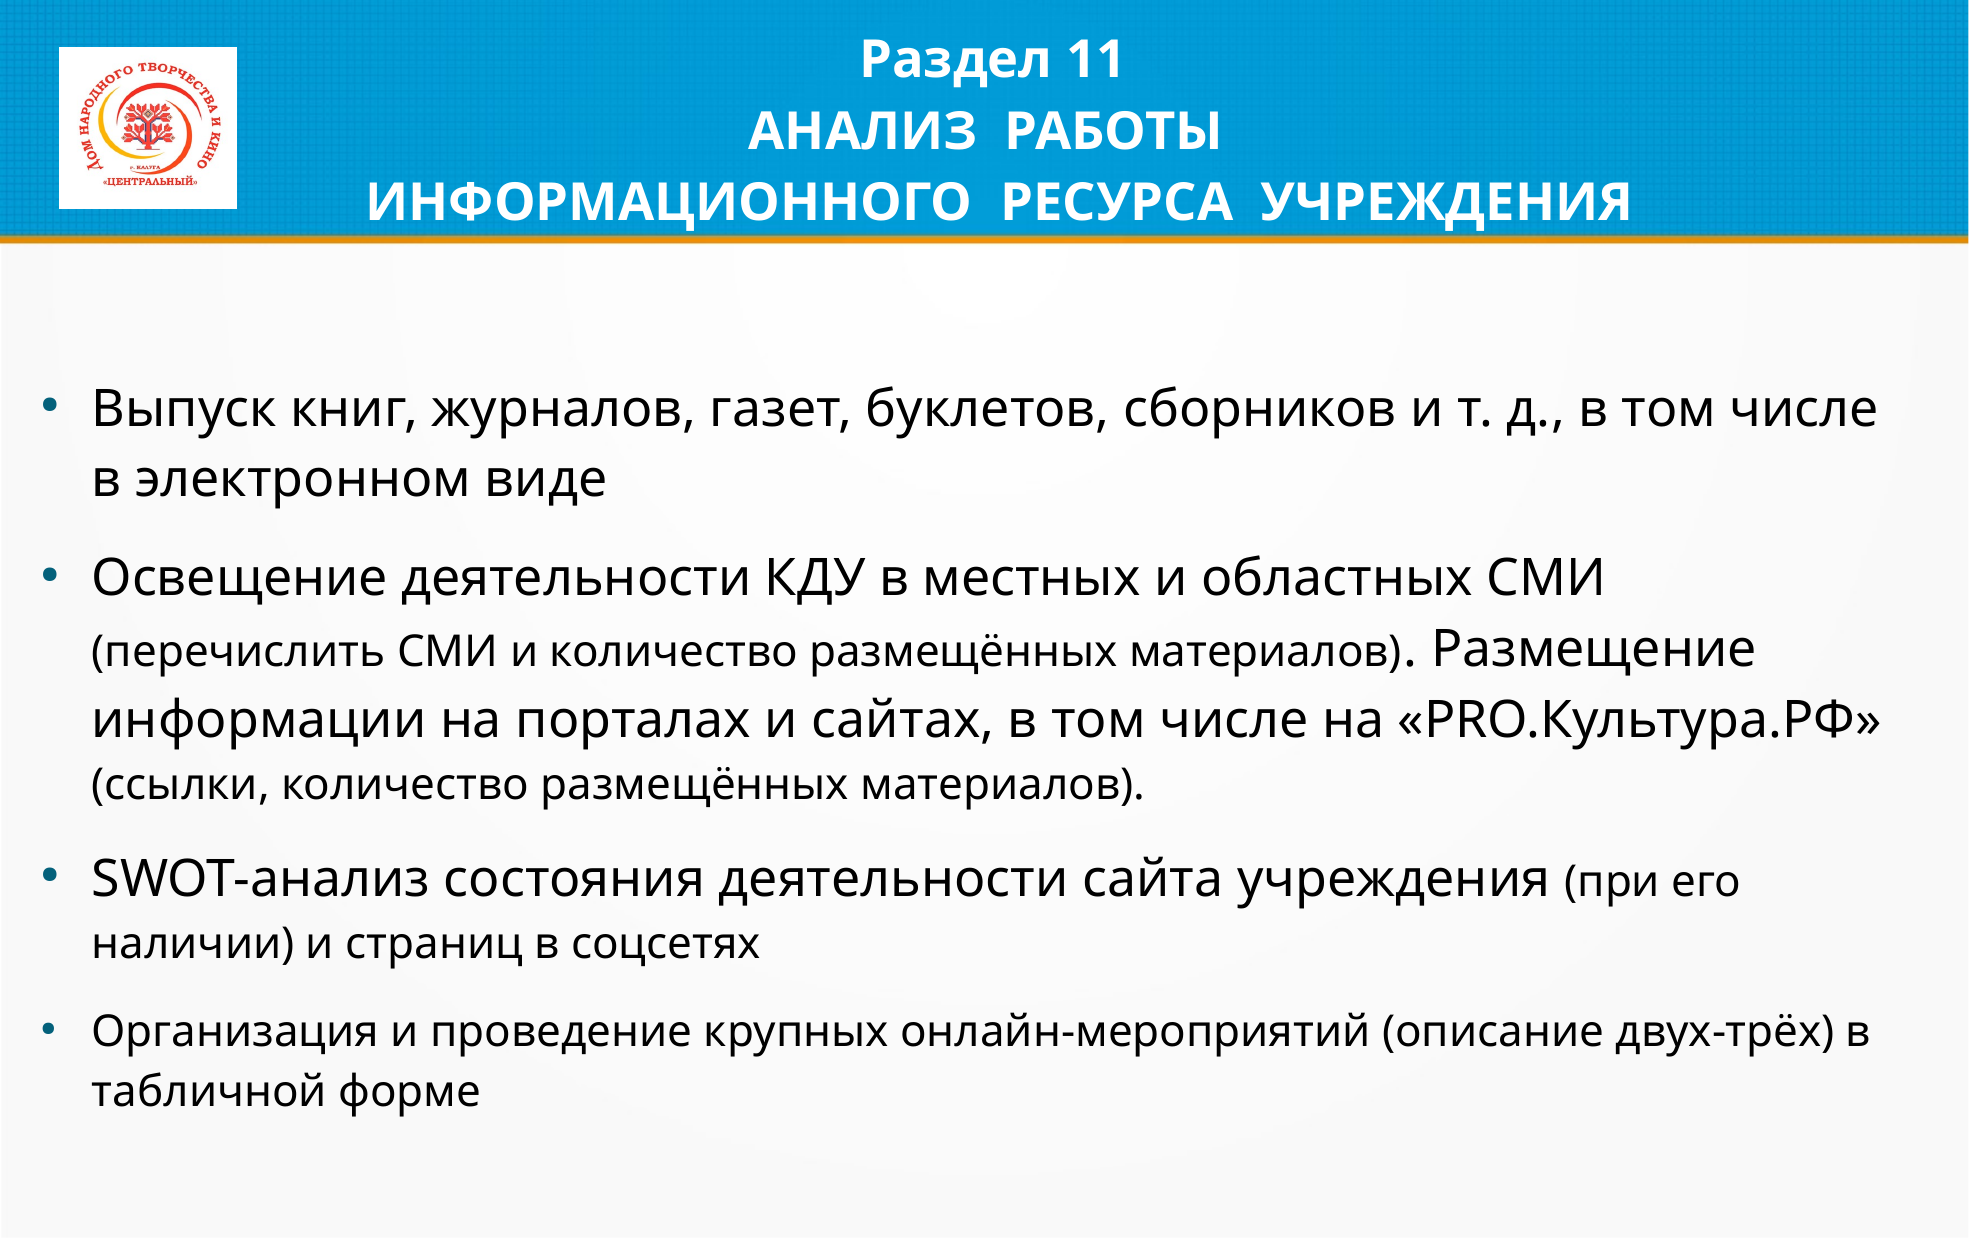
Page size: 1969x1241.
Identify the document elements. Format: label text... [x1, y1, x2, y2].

list Выпуск книг, журналов, газет, буклетов, сборников и т. д., в том числе в электронном виде Освещение деятельности КДУ в местных и областных СМИ (перечислить СМИ и количество размещённых материалов). Размещение информации на порталах и сайтах, в том числе на «PRO.Культура.РФ» (ссылки, количество размещённых материалов). SWOT-анализ состояния деятельности сайта учреждения (при его наличии) и страниц в соцсетях Организация и проведение крупных онлайн-мероприятий (описание двух-трёх) в табличной форме [23, 271, 1890, 1134]
picture [60, 48, 236, 208]
title Раздел 11 АНАЛИЗ РАБОТЫ ИНФОРМАЦИОННОГО РЕСУРСА УЧРЕЖДЕНИЯ [98, 19, 1902, 237]
picture [0, 233, 1969, 1241]
